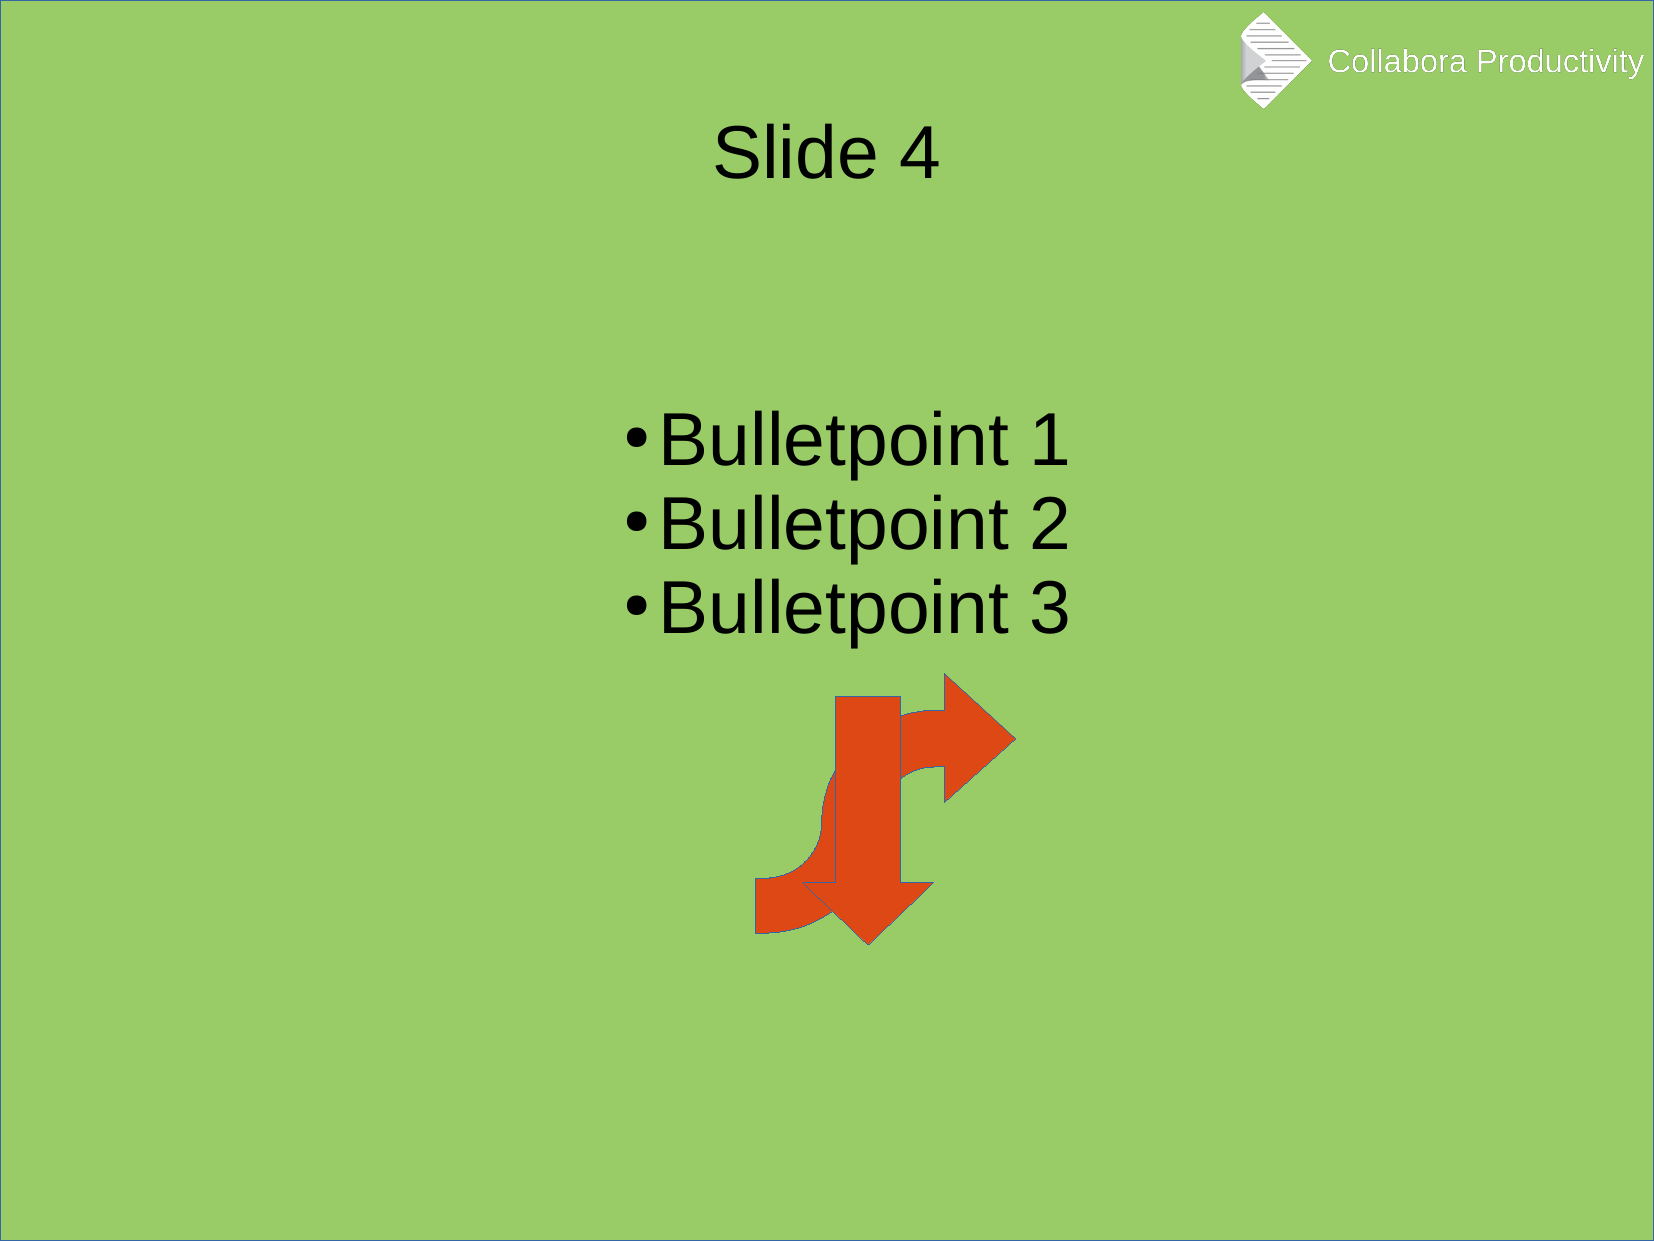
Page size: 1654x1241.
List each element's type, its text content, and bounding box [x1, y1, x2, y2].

picture [1241, 12, 1644, 109]
title Slide 4 [82, 49, 1571, 257]
text_box Bulletpoint 1 Bulletpoint 2 Bulletpoint 3 [608, 389, 1087, 657]
text_box [0, 0, 1654, 1241]
